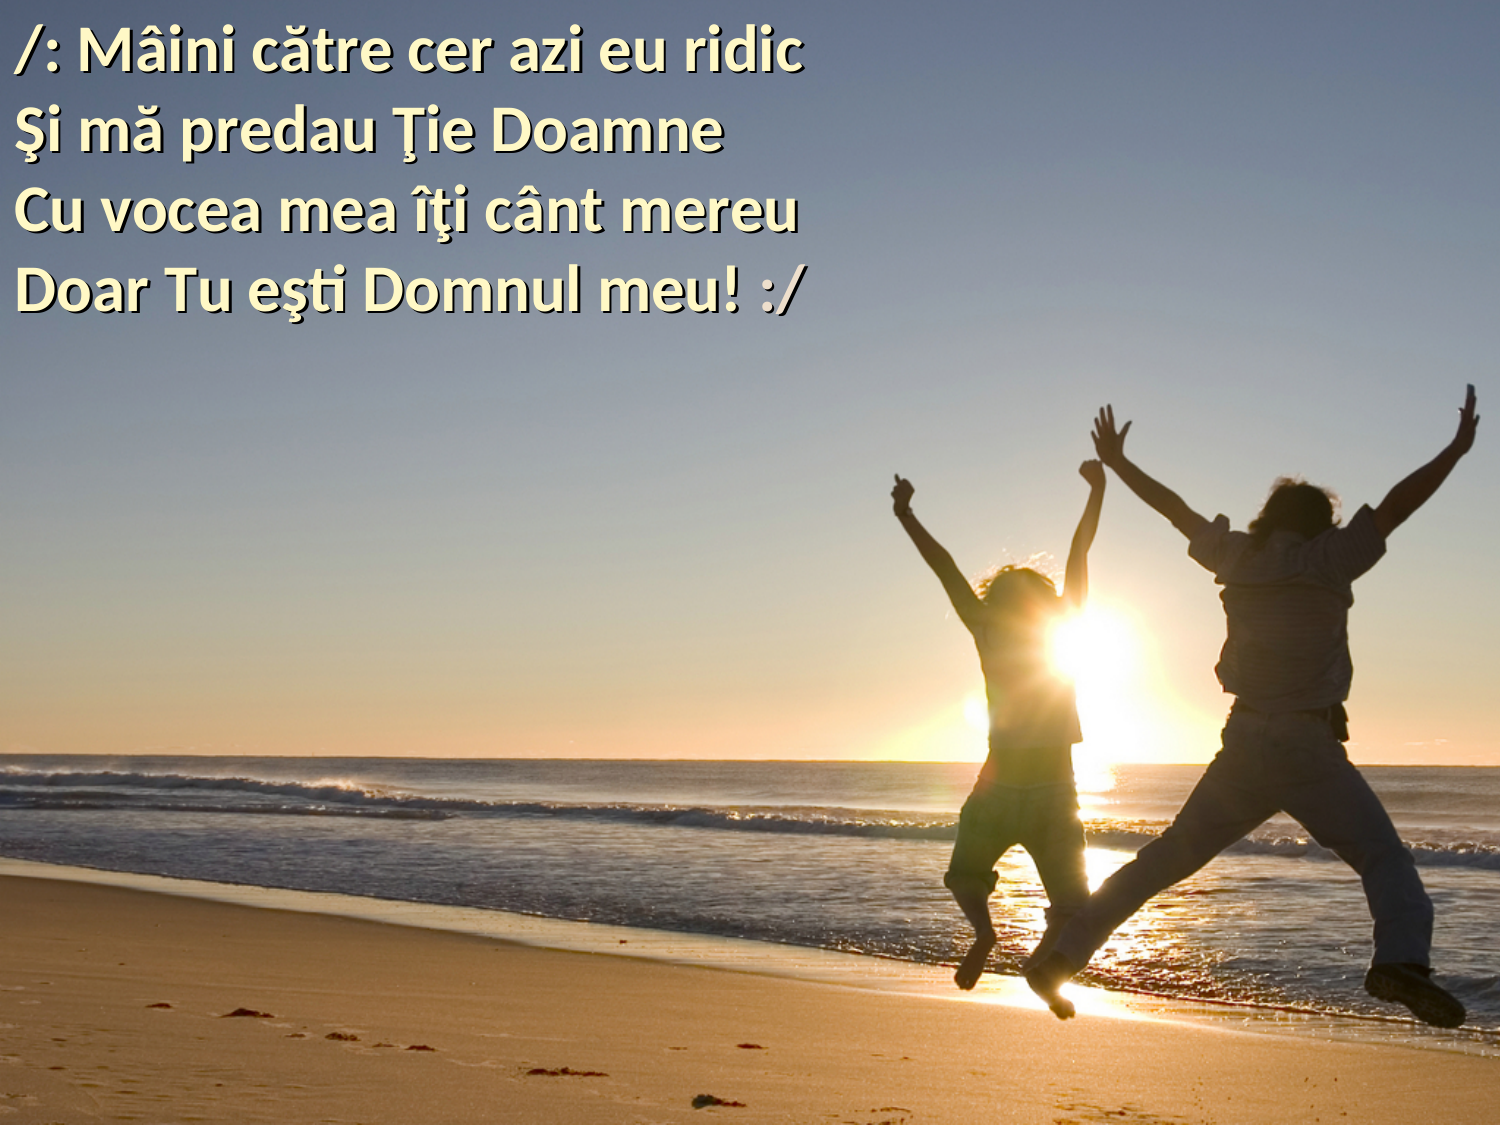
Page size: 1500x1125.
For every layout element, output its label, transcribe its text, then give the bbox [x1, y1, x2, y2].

picture [0, 0, 1500, 1125]
text_box /: Mâini către cer azi eu ridic Şi mă predau Ţie Doamne Cu vocea mea îţi cânt mereu Doar Tu eşti Domnul meu! :/ [0, 0, 1388, 502]
